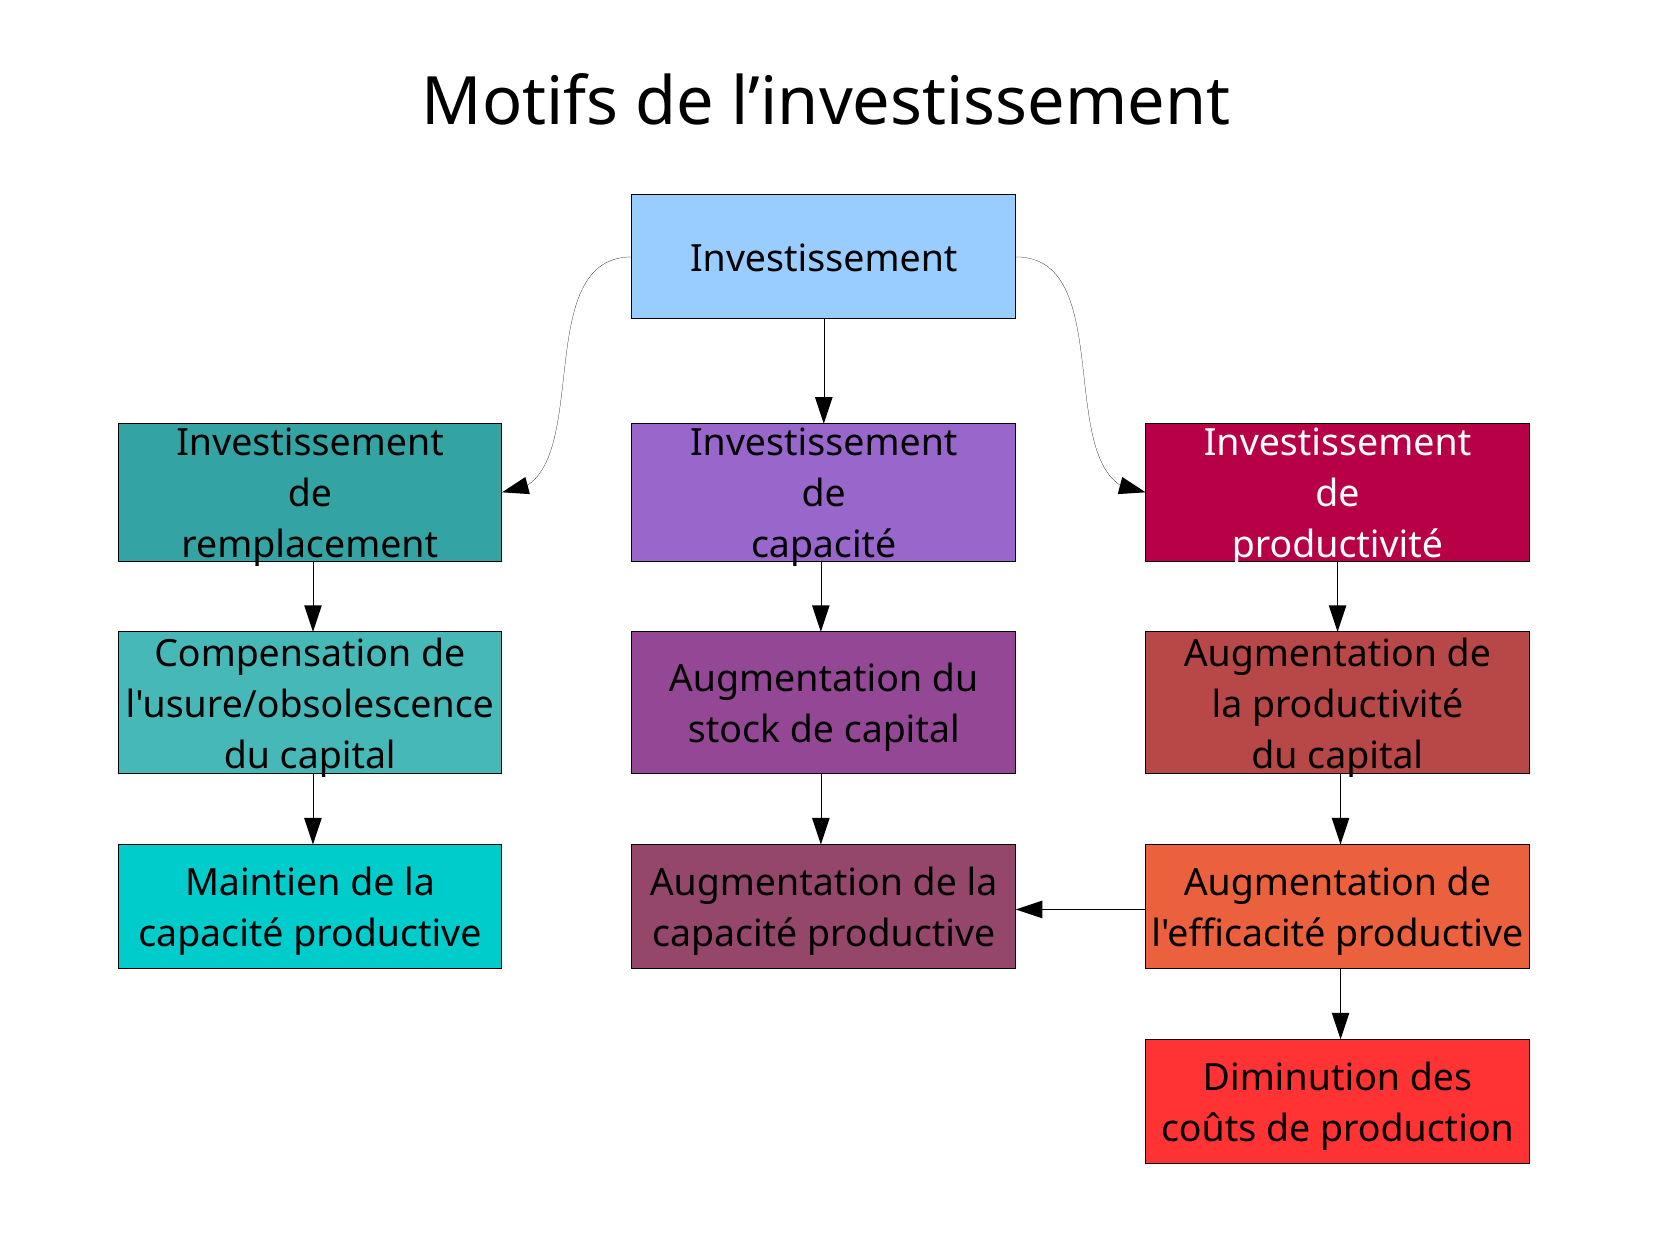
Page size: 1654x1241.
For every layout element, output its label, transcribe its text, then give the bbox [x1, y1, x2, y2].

text_box Investissement de productivité [1145, 423, 1530, 562]
text_box Investissement [631, 194, 1016, 319]
text_box Augmentation de la productivité du capital [1145, 631, 1530, 774]
text_box Augmentation du stock de capital [631, 631, 1016, 774]
text_box Compensation de l'usure/obsolescence du capital [118, 631, 502, 774]
text_box Augmentation de la capacité productive [631, 844, 1016, 969]
text_box Diminution des coûts de production [1145, 1039, 1530, 1164]
text_box Investissement de remplacement [118, 423, 502, 562]
text_box Maintien de la capacité productive [118, 844, 502, 969]
title Motifs de l’investissement [82, 49, 1571, 148]
text_box Augmentation de l'efficacité productive [1145, 844, 1530, 969]
text_box Investissement de capacité [631, 423, 1016, 562]
